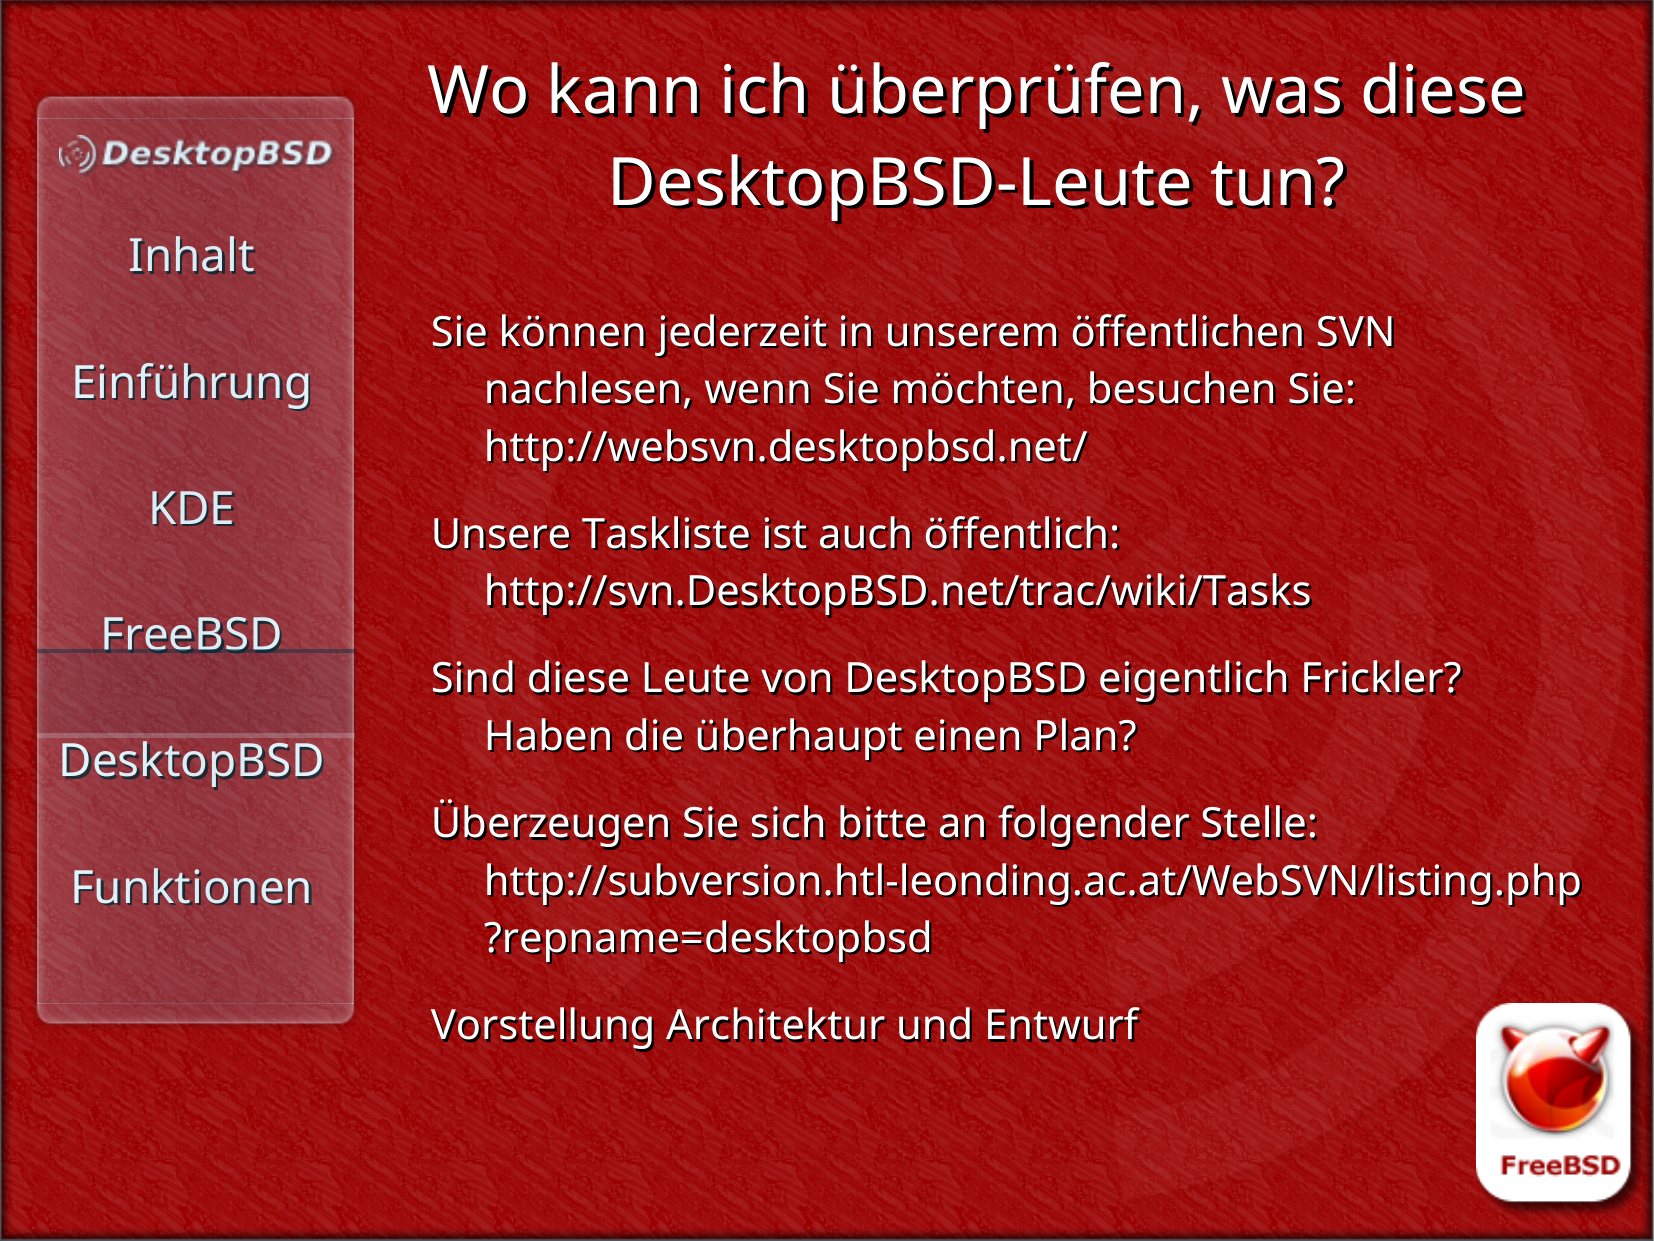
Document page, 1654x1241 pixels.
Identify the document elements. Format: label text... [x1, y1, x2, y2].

list Sie können jederzeit in unserem öffentlichen SVN nachlesen, wenn Sie möchten, besuchen Sie: http://websvn.desktopbsd.net/ Unsere Taskliste ist auch öffentlich: http://svn.DesktopBSD.net/trac/wiki/Tasks Sind diese Leute von DesktopBSD eigentlich Frickler? Haben die überhaupt einen Plan? Überzeugen Sie sich bitte an folgender Stelle: http://subversion.htl-leonding.ac.at/WebSVN/listing.php?repname=desktopbsd Vorstellung Architektur und Entwurf [413, 300, 1595, 1031]
picture [0, 0, 1654, 1241]
title Wo kann ich überprüfen, was diese DesktopBSD-Leute tun? [383, 29, 1571, 237]
